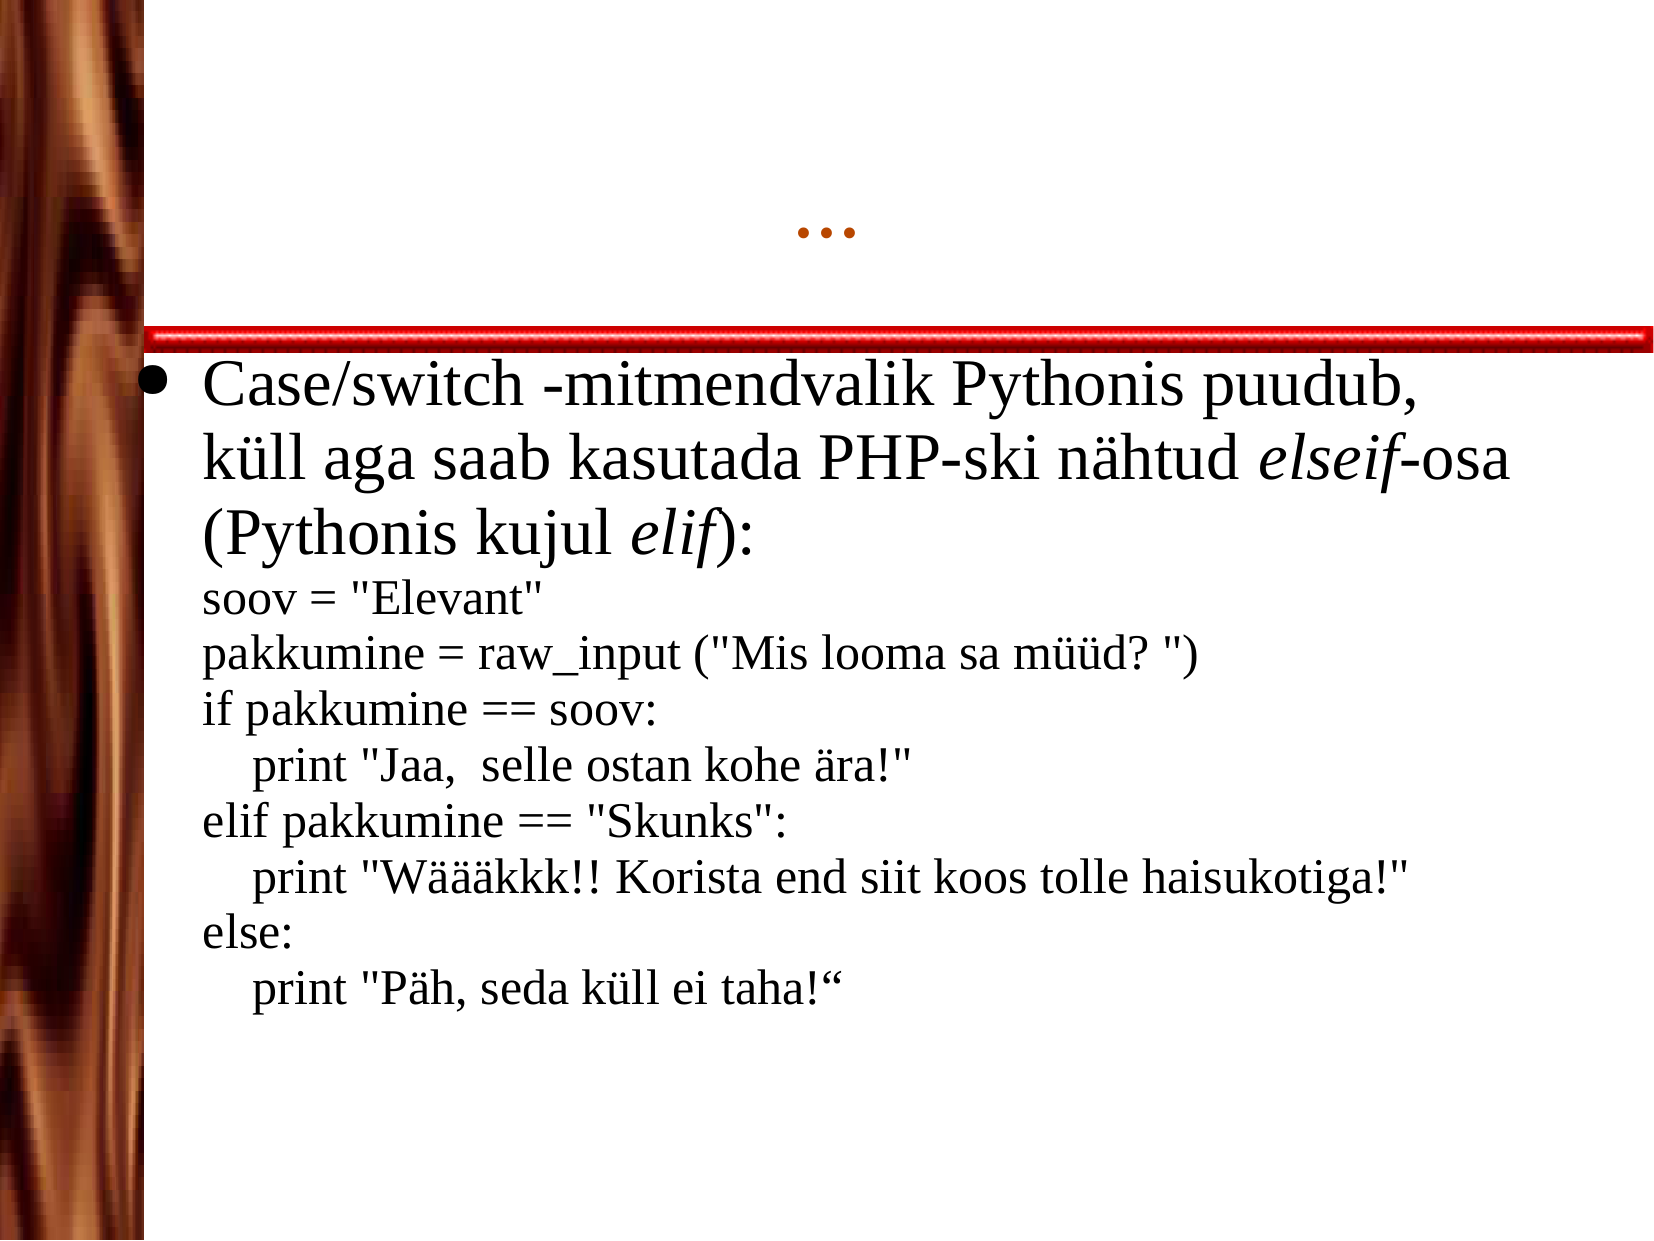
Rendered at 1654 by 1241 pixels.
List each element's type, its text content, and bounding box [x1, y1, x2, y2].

picture [0, 0, 1654, 1240]
title ... [121, 100, 1533, 312]
list Case/switch -mitmendvalik Pythonis puudub, küll aga saab kasutada PHP-ski nähtud elseif-osa (Pythonis kujul elif): soov = "Elevant" pakkumine = raw_input ("Mis looma sa müüd? ") if pakkumine == soov: print "Jaa, selle ostan kohe ära!" elif pakkumine == "Skunks": print "Wäääkkk!! Korista end siit koos tolle haisukotiga!" else: print "Päh, seda küll ei taha!“ [121, 344, 1533, 1126]
